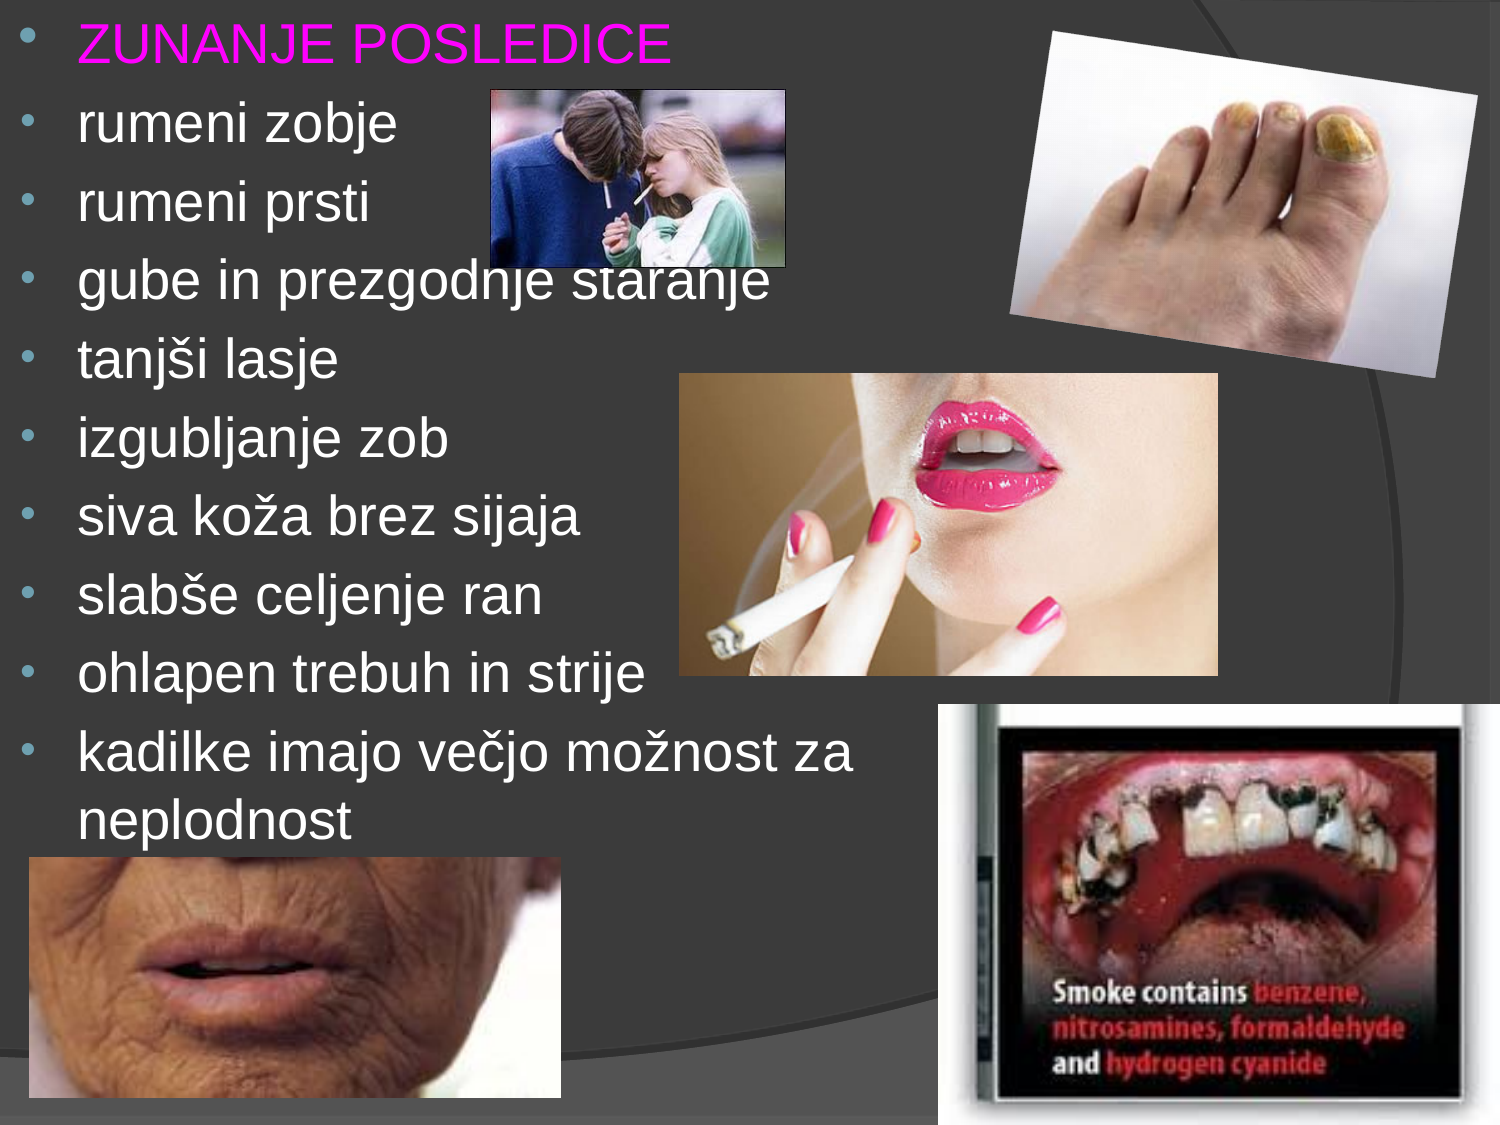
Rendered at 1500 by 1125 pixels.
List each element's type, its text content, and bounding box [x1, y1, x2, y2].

picture [679, 373, 1218, 676]
picture [938, 704, 1500, 1125]
picture [1009, 30, 1478, 379]
list ZUNANJE POSLEDICE rumeni zobje rumeni prsti gube in prezgodnje staranje tanjši lasje izgubljanje zob siva koža brez sijaja slabše celjenje ran ohlapen trebuh in strije kadilke imajo večjo možnost za neplodnost [0, 0, 888, 863]
picture [490, 89, 786, 268]
picture [29, 857, 561, 1098]
